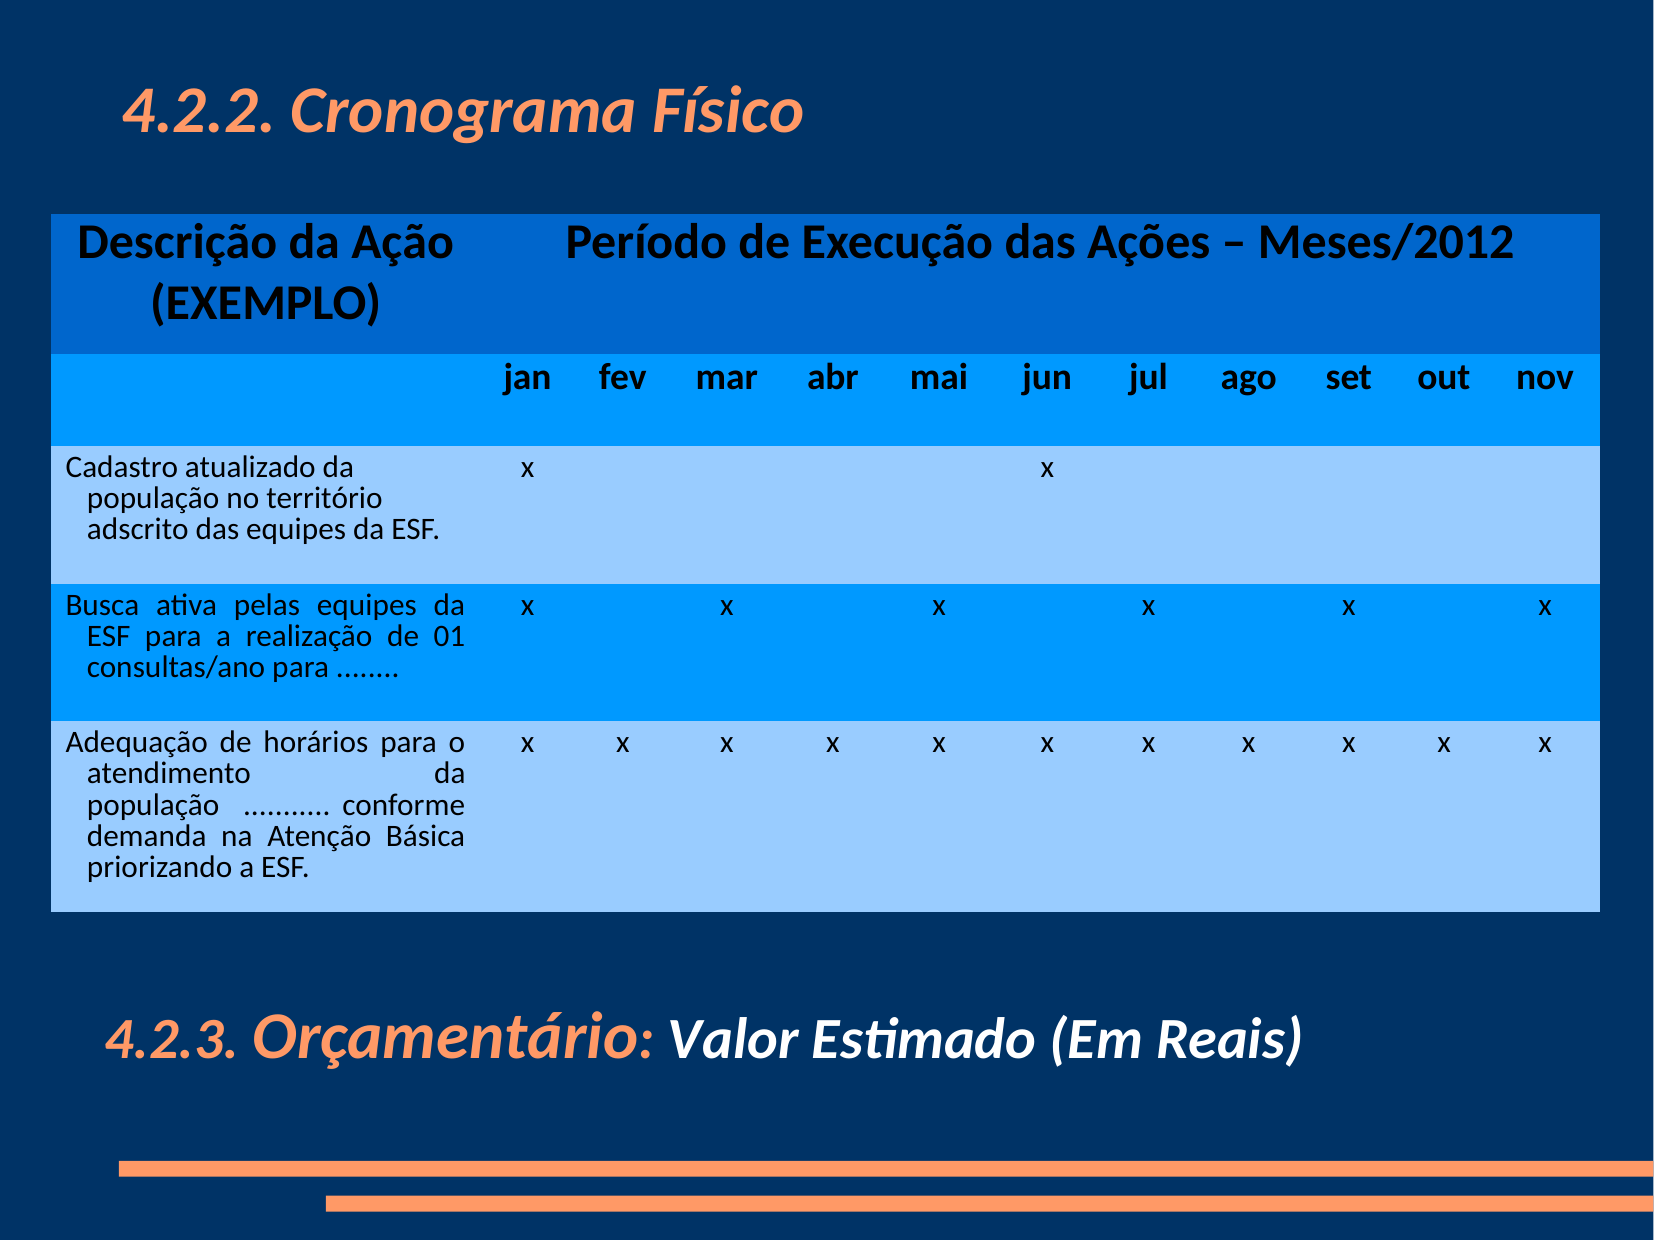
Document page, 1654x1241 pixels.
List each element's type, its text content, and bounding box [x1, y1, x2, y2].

table_cell [783, 446, 883, 584]
table_cell x [481, 721, 575, 912]
table_cell [51, 354, 481, 446]
table_cell [671, 446, 783, 584]
table_header Descrição da Ação (EXEMPLO) [51, 214, 481, 354]
table_cell [1099, 446, 1198, 584]
table_cell x [671, 584, 783, 721]
table_cell x [995, 721, 1099, 912]
table_cell [883, 446, 995, 584]
table_cell x [1198, 721, 1300, 912]
table_cell x [1490, 721, 1600, 912]
table_cell Cadastro atualizado da população no território adscrito das equipes da ESF. [51, 446, 481, 584]
table_cell [575, 584, 671, 721]
table_cell fev [575, 354, 671, 446]
table_cell [1398, 446, 1490, 584]
text_box 4.2.3. Orçamentário: Valor Estimado (Em Reais) [104, 991, 1506, 1093]
table_cell x [481, 446, 575, 584]
table_cell nov [1490, 354, 1600, 446]
table_cell [783, 584, 883, 721]
table_cell jan [481, 354, 575, 446]
table_header Período de Execução das Ações – Meses/2012 [481, 214, 1600, 354]
table_cell x [1490, 584, 1600, 721]
table_cell x [783, 721, 883, 912]
table_cell mai [883, 354, 995, 446]
table_cell x [995, 446, 1099, 584]
table_cell x [1300, 721, 1398, 912]
table_cell jul [1099, 354, 1198, 446]
table_cell Adequação de horários para o atendimento da população ........... conforme demanda na Atenção Básica priorizando a ESF. [51, 721, 481, 912]
table_cell [1398, 584, 1490, 721]
table_cell [995, 584, 1099, 721]
table_cell [1490, 446, 1600, 584]
table_cell [575, 446, 671, 584]
table_cell x [481, 584, 575, 721]
table_cell x [575, 721, 671, 912]
table_cell x [883, 721, 995, 912]
table_cell [1198, 584, 1300, 721]
table_cell [1198, 446, 1300, 584]
table_cell [1300, 446, 1398, 584]
table_cell Busca ativa pelas equipes da ESF para a realização de 01 consultas/ano para ........ [51, 584, 481, 721]
table_cell set [1300, 354, 1398, 446]
table_cell x [1099, 721, 1198, 912]
table_cell x [1398, 721, 1490, 912]
table_cell ago [1198, 354, 1300, 446]
table_cell x [671, 721, 783, 912]
table_cell mar [671, 354, 783, 446]
table_cell x [1099, 584, 1198, 721]
table_cell jun [995, 354, 1099, 446]
table_cell x [1300, 584, 1398, 721]
table_cell abr [783, 354, 883, 446]
table_cell x [883, 584, 995, 721]
table_cell out [1398, 354, 1490, 446]
title 4.2.2. Cronograma Físico [121, 53, 1534, 178]
